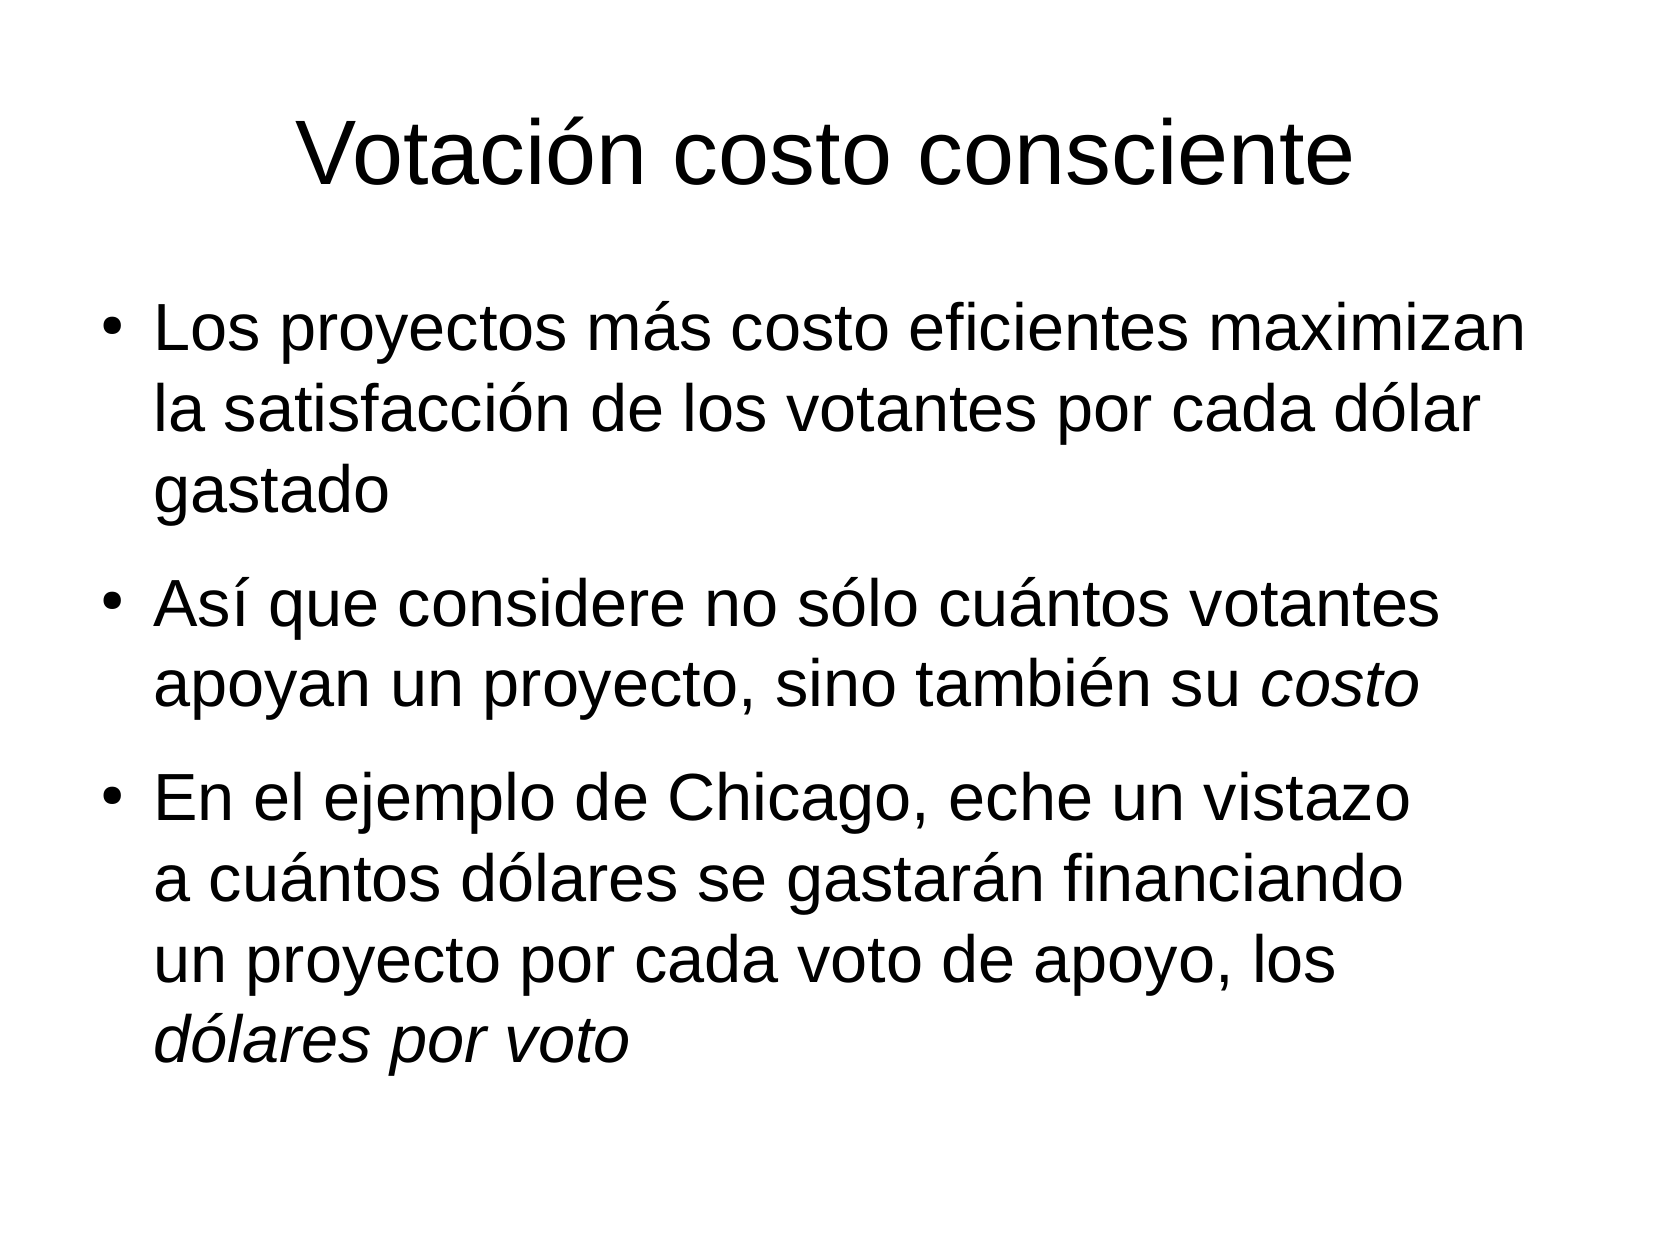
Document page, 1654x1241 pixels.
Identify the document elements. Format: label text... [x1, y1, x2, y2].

title Votación costo consciente [82, 49, 1571, 257]
list Los proyectos más costo eficientes maximizan la satisfacción de los votantes por cada dólar gastado Así que considere no sólo cuántos votantes apoyan un proyecto, sino también su costo En el ejemplo de Chicago, eche un vistazo a cuántos dólares se gastarán financiando un proyecto por cada voto de apoyo, los dólares por voto [82, 290, 1571, 1109]
